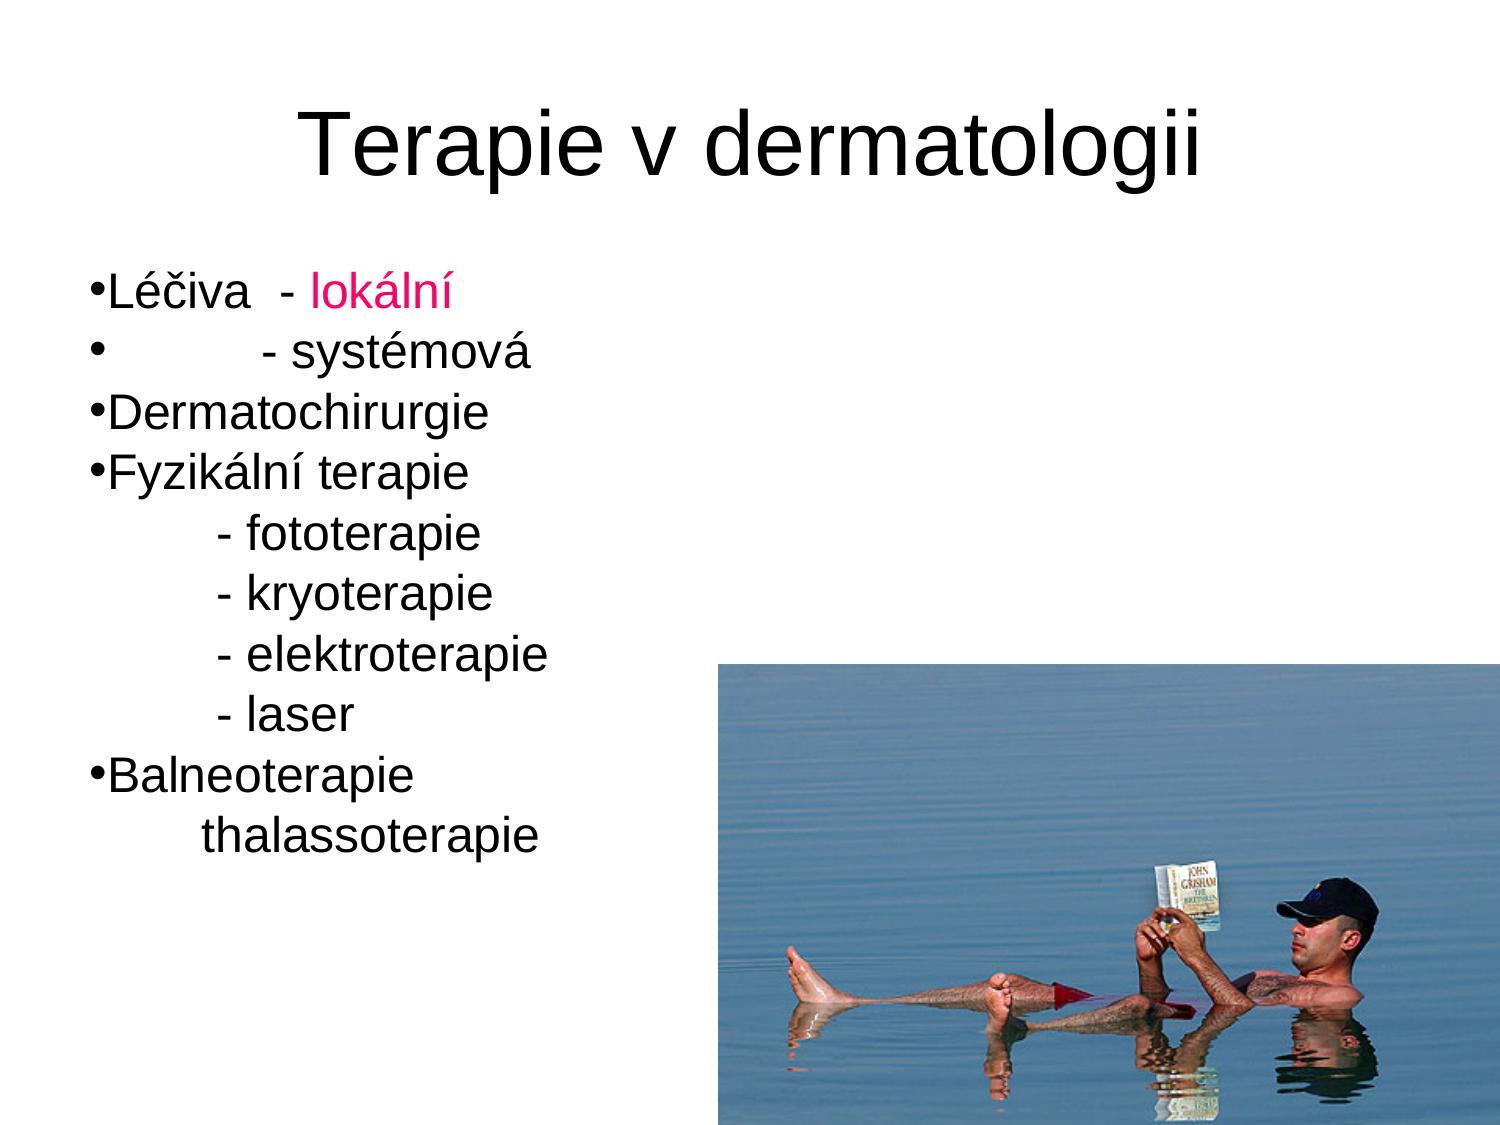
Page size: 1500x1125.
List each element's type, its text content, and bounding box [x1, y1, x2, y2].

list Léčiva - lokální - systémová Dermatochirurgie Fyzikální terapie - fototerapie - kryoterapie - elektroterapie - laser Balneoterapie thalassoterapie [75, 262, 904, 1024]
title Terapie v dermatologii [75, 45, 1426, 233]
picture [718, 664, 1500, 1125]
